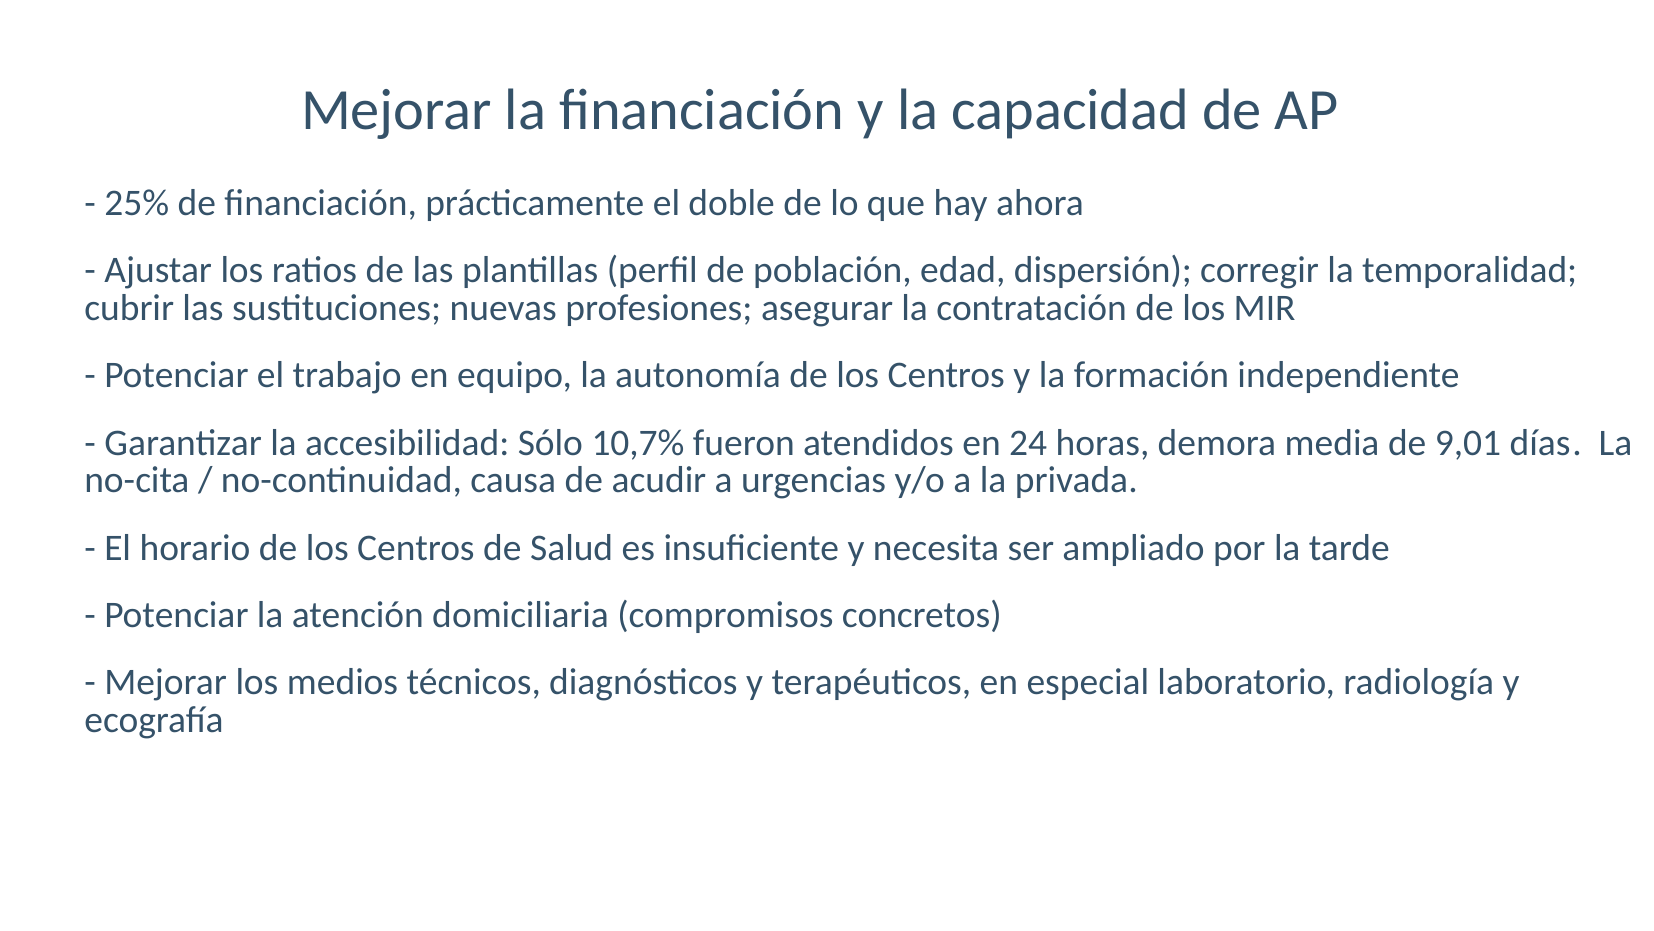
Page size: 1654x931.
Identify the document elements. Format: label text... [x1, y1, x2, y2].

title Mejorar la financiación y la capacidad de AP [82, 37, 1571, 193]
list - 25% de financiación, prácticamente el doble de lo que hay ahora - Ajustar los ratios de las plantillas (perfil de población, edad, dispersión); corregir la temporalidad; cubrir las sustituciones; nuevas profesiones; asegurar la contratación de los MIR - Potenciar el trabajo en equipo, la autonomía de los Centros y la formación independiente - Garantizar la accesibilidad: Sólo 10,7% fueron atendidos en 24 horas, demora media de 9,01 días. La no-cita / no-continuidad, causa de acudir a urgencias y/o a la privada. - El horario de los Centros de Salud es insuficiente y necesita ser ampliado por la tarde - Potenciar la atención domiciliaria (compromisos concretos) - Mejorar los medios técnicos, diagnósticos y terapéuticos, en especial laboratorio, radiología y ecografía [84, 187, 1654, 827]
